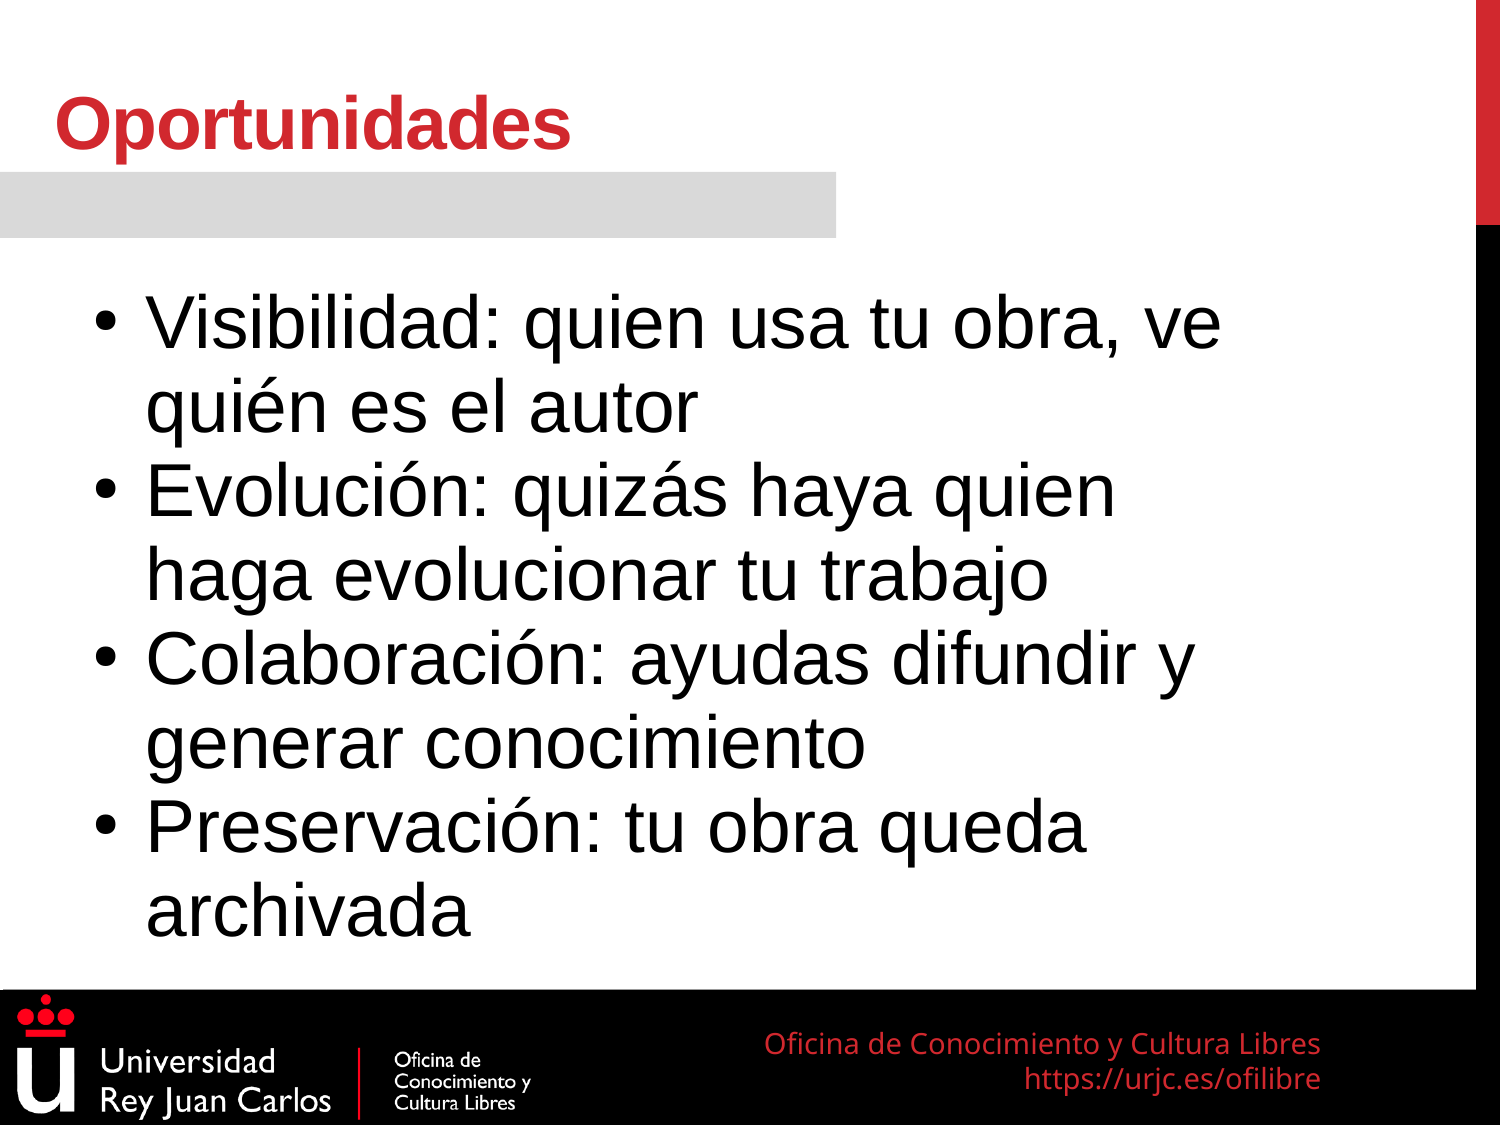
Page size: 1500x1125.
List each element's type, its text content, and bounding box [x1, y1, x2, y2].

text_box Oportunidades [39, 24, 1366, 172]
title [75, 172, 1026, 250]
text_box Visibilidad: quien usa tu obra, ve quién es el autor Evolución: quizás haya quien haga evolucionar tu trabajo Colaboración: ayudas difundir y generar conocimiento Preservación: tu obra queda archivada [60, 273, 1254, 961]
text_box [0, 171, 837, 238]
picture [17, 994, 531, 1120]
